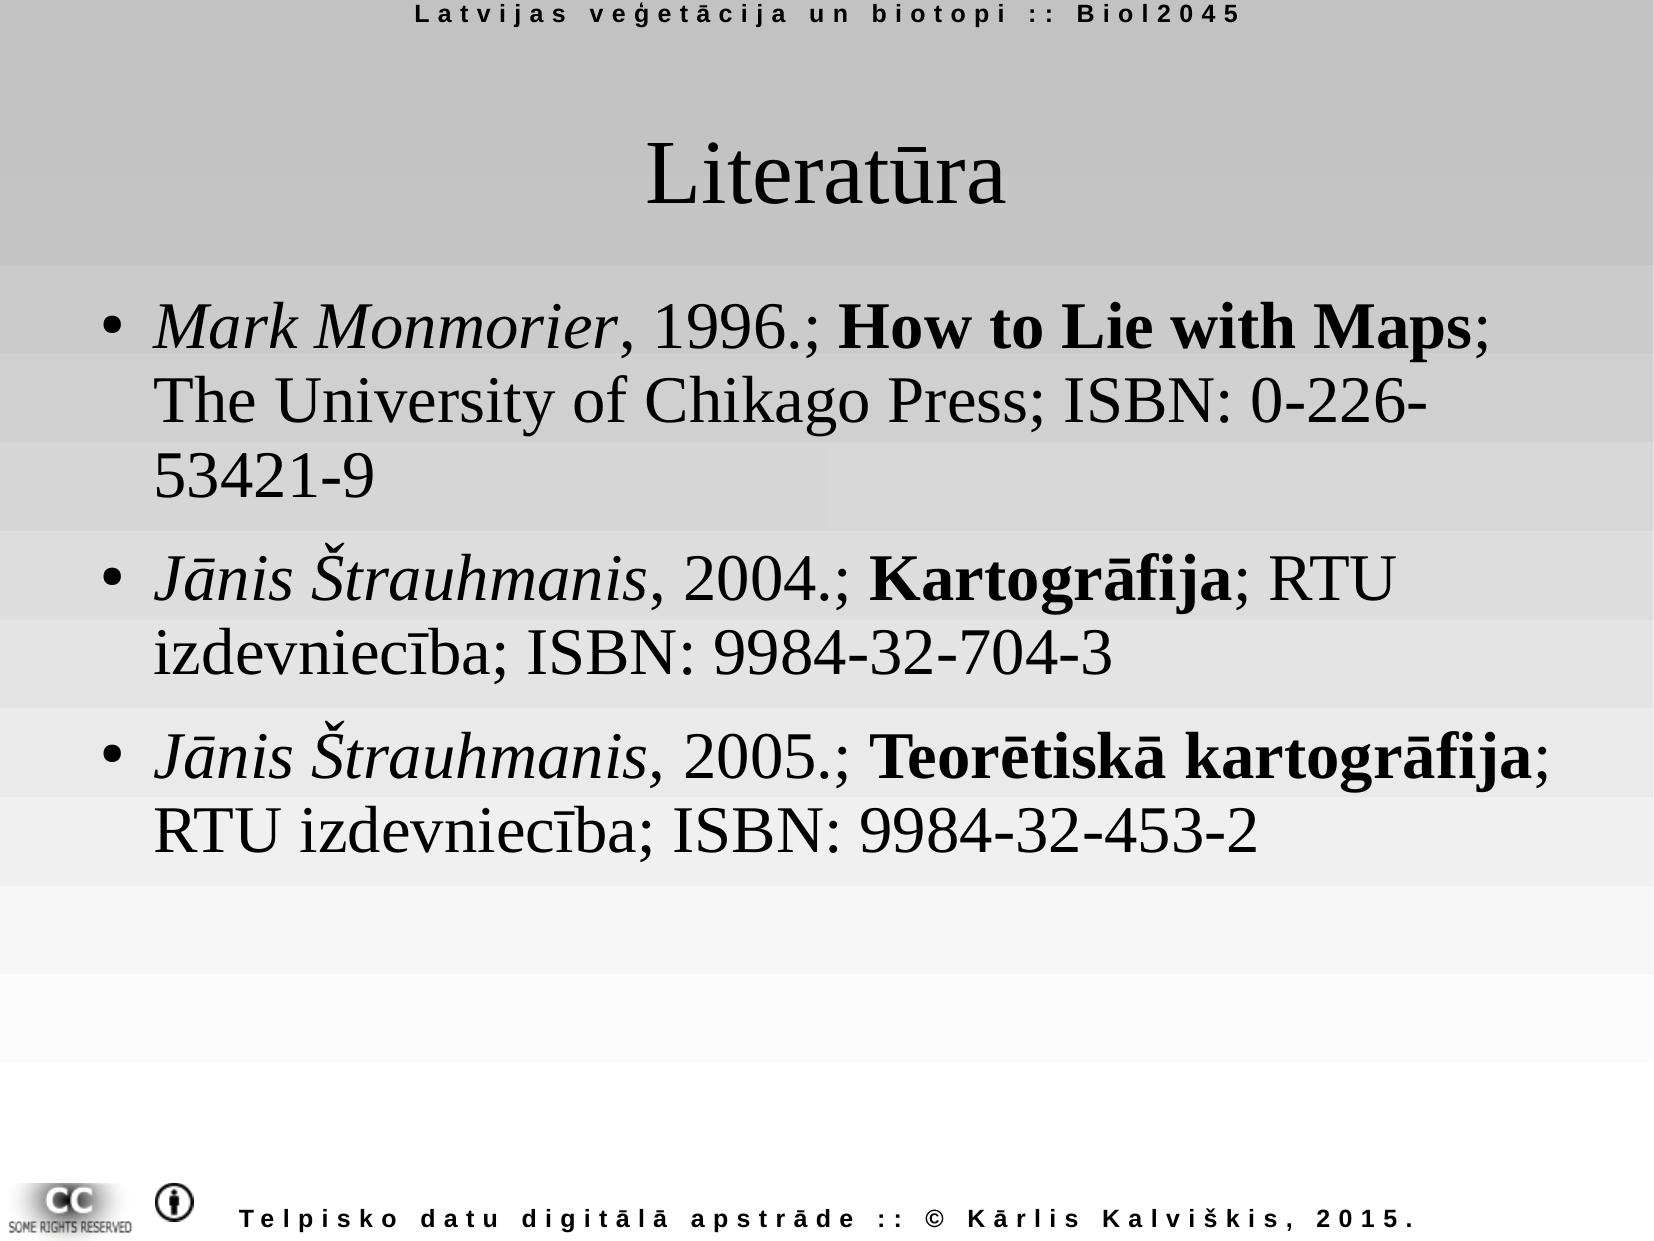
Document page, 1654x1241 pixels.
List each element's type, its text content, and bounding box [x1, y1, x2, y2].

list Mark Monmorier, 1996.; How to Lie with Maps; The University of Chikago Press; ISBN: 0-226-53421-9 Jānis Štrauhmanis, 2004.; Kartogrāfija; RTU izdevniecība; ISBN: 9984-32-704-3 Jānis Štrauhmanis, 2005.; Teorētiskā kartogrāfija; RTU izdevniecība; ISBN: 9984-32-453-2 [82, 289, 1571, 1113]
title Literatūra [29, 49, 1625, 296]
picture [0, 0, 1654, 1241]
